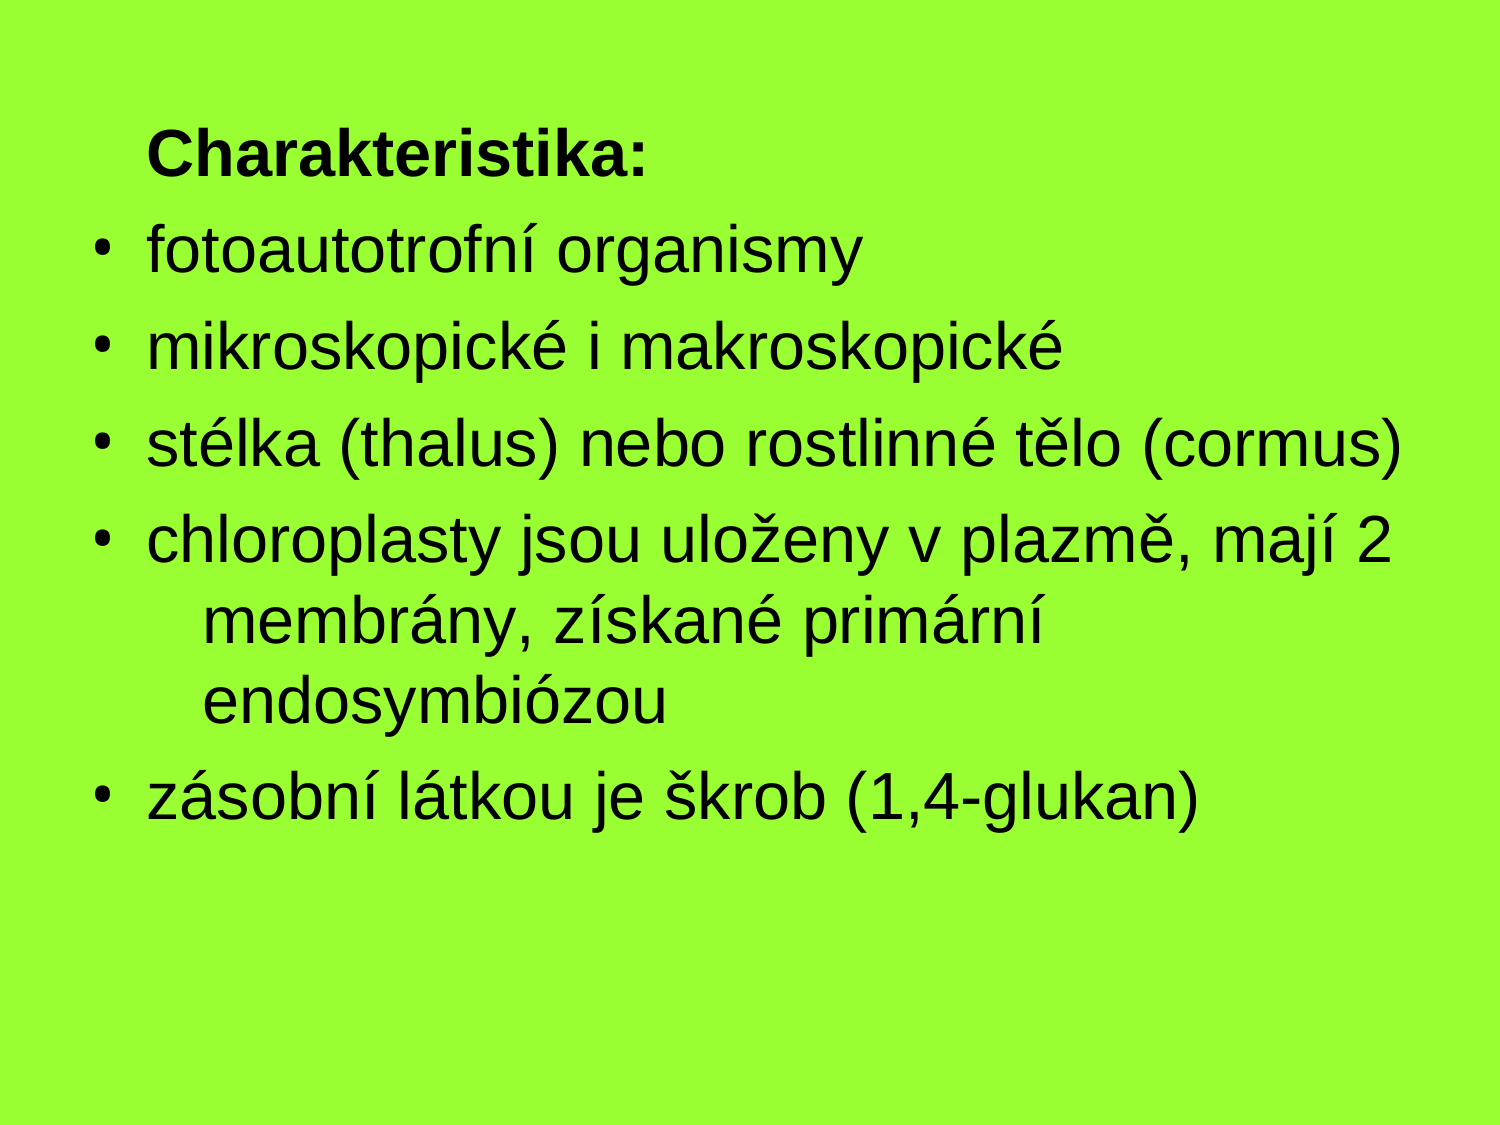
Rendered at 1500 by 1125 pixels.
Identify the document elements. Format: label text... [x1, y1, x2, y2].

list Charakteristika: fotoautotrofní organismy mikroskopické i makroskopické stélka (thalus) nebo rostlinné tělo (cormus) chloroplasty jsou uloženy v plazmě, mají 2 membrány, získané primární endosymbiózou zásobní látkou je škrob (1,4-glukan) [75, 101, 1426, 1005]
